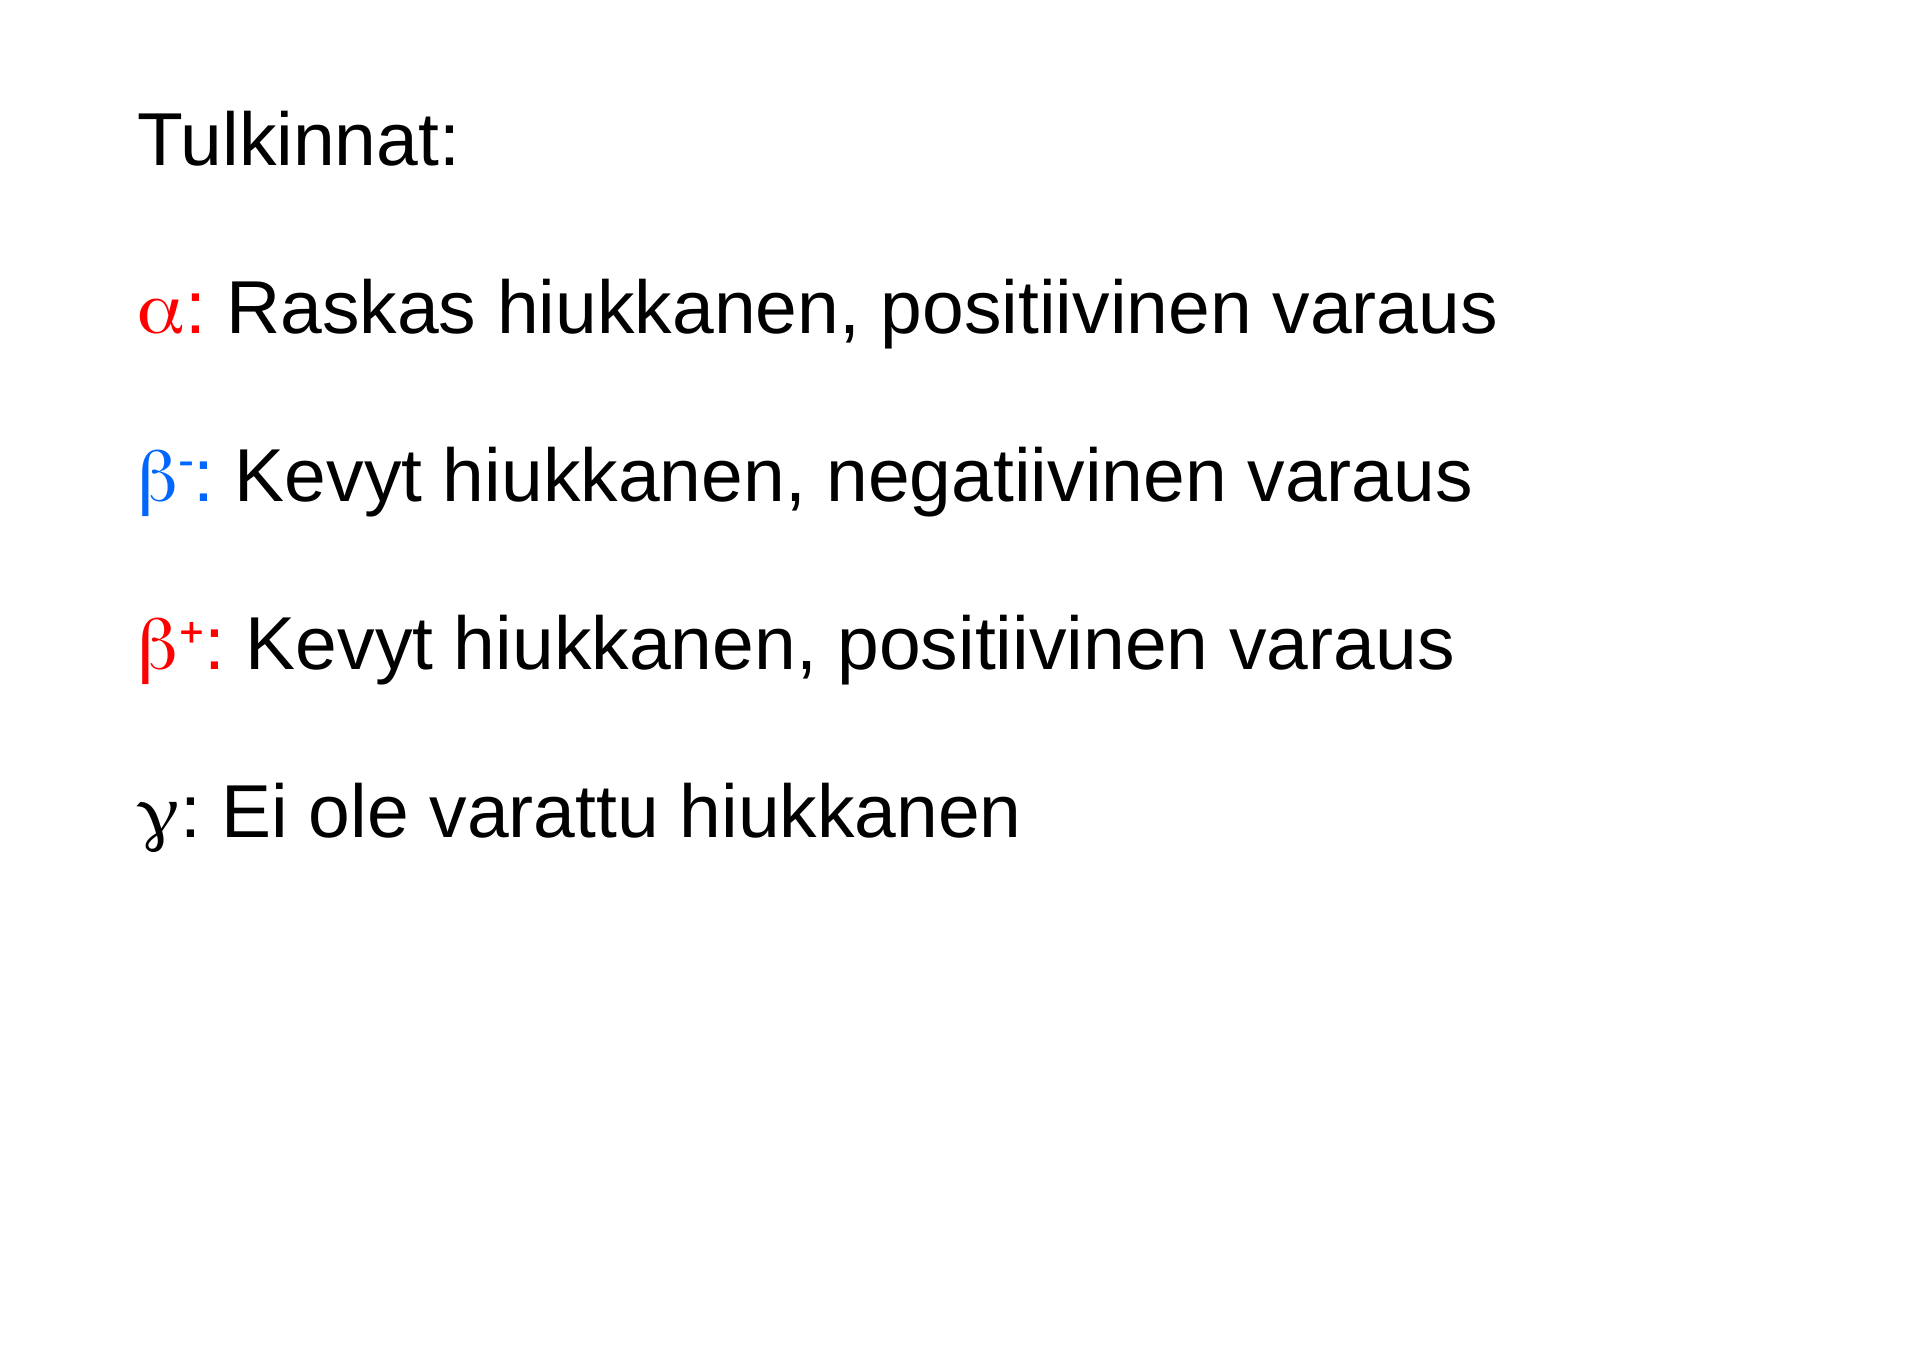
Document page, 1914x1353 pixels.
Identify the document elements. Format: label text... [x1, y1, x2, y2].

text_box Tulkinnat: a: Raskas hiukkanen, positiivinen varaus b-: Kevyt hiukkanen, negatiivinen varaus b+: Kevyt hiukkanen, positiivinen varaus g: Ei ole varattu hiukkanen [122, 90, 1805, 1353]
